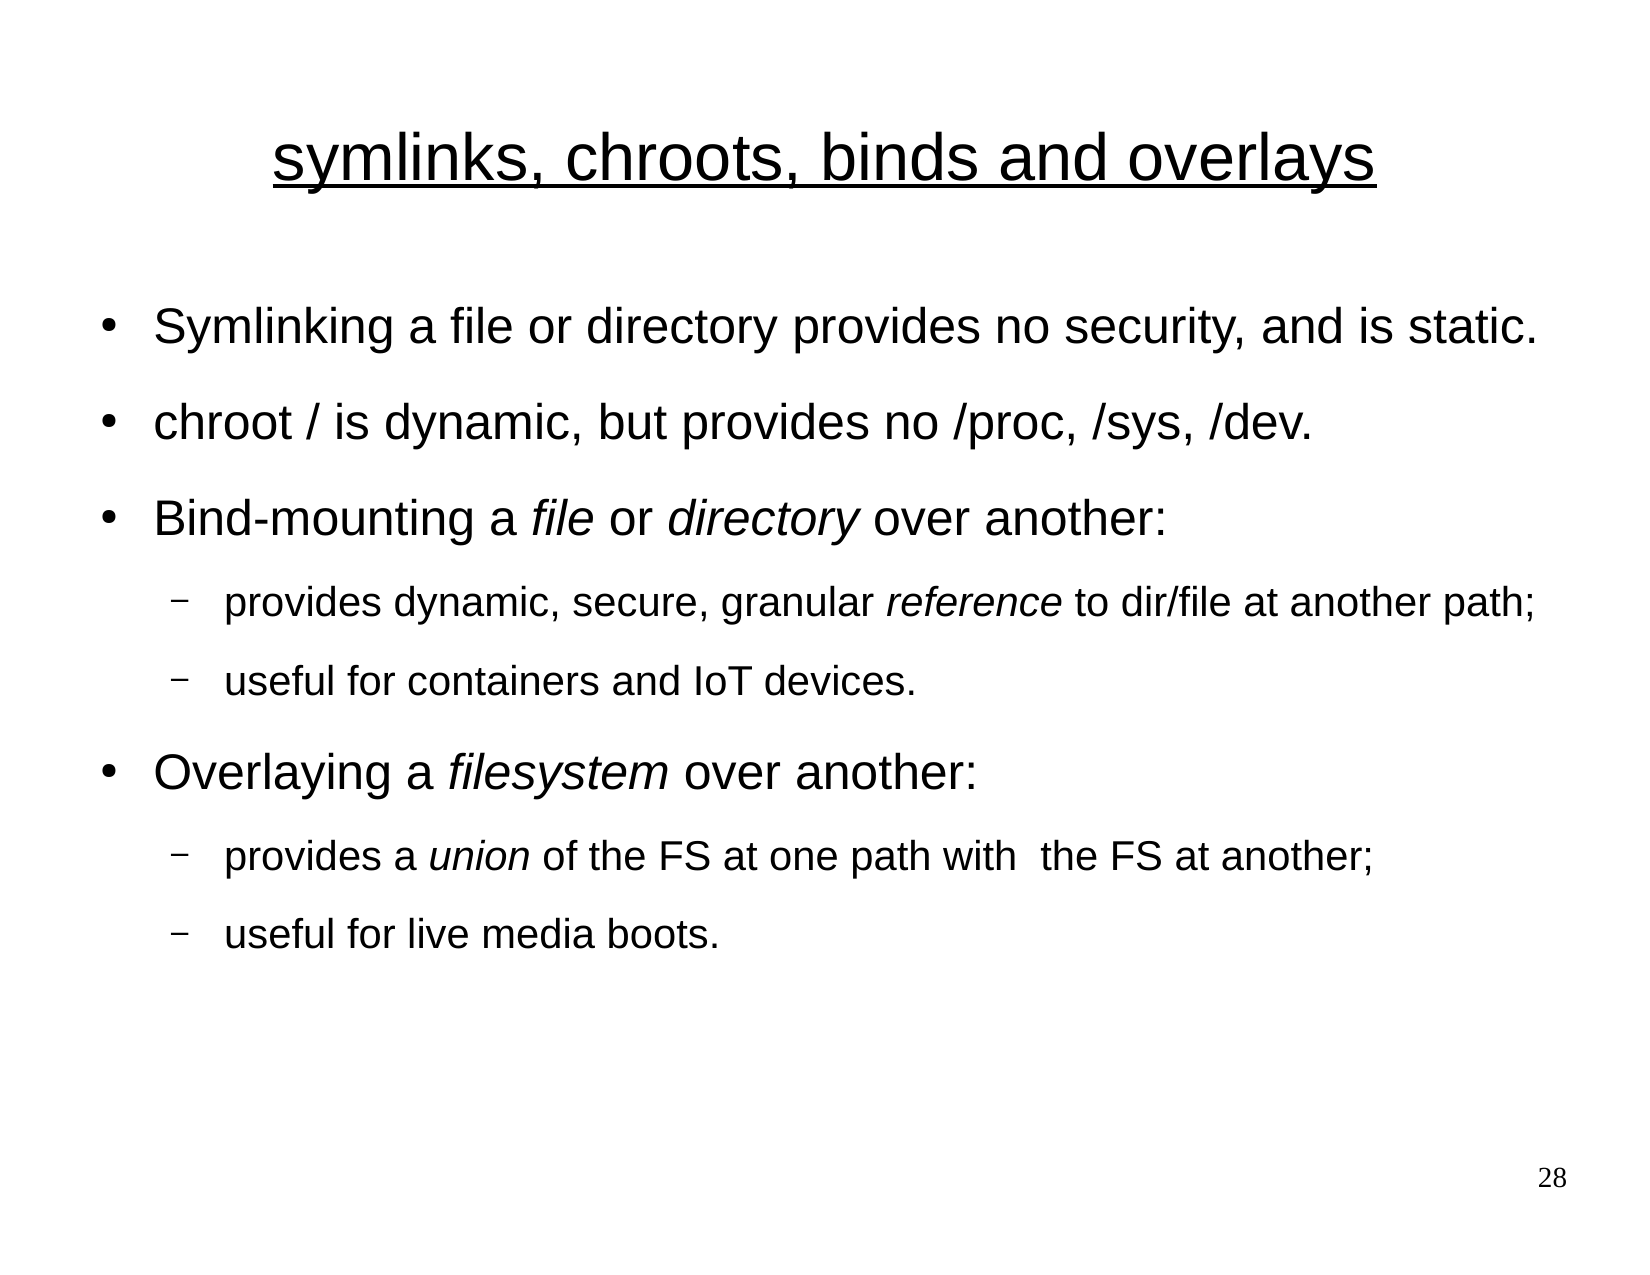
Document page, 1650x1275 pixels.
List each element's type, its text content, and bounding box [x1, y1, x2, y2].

title symlinks, chroots, binds and overlays [82, 50, 1568, 264]
list Symlinking a file or directory provides no security, and is static. chroot / is dynamic, but provides no /proc, /sys, /dev. Bind-mounting a file or directory over another: provides dynamic, secure, granular reference to dir/file at another path; useful for containers and IoT devices. Overlaying a filesystem over another: provides a union of the FS at one path with the FS at another; useful for live media boots. [82, 298, 1568, 1038]
